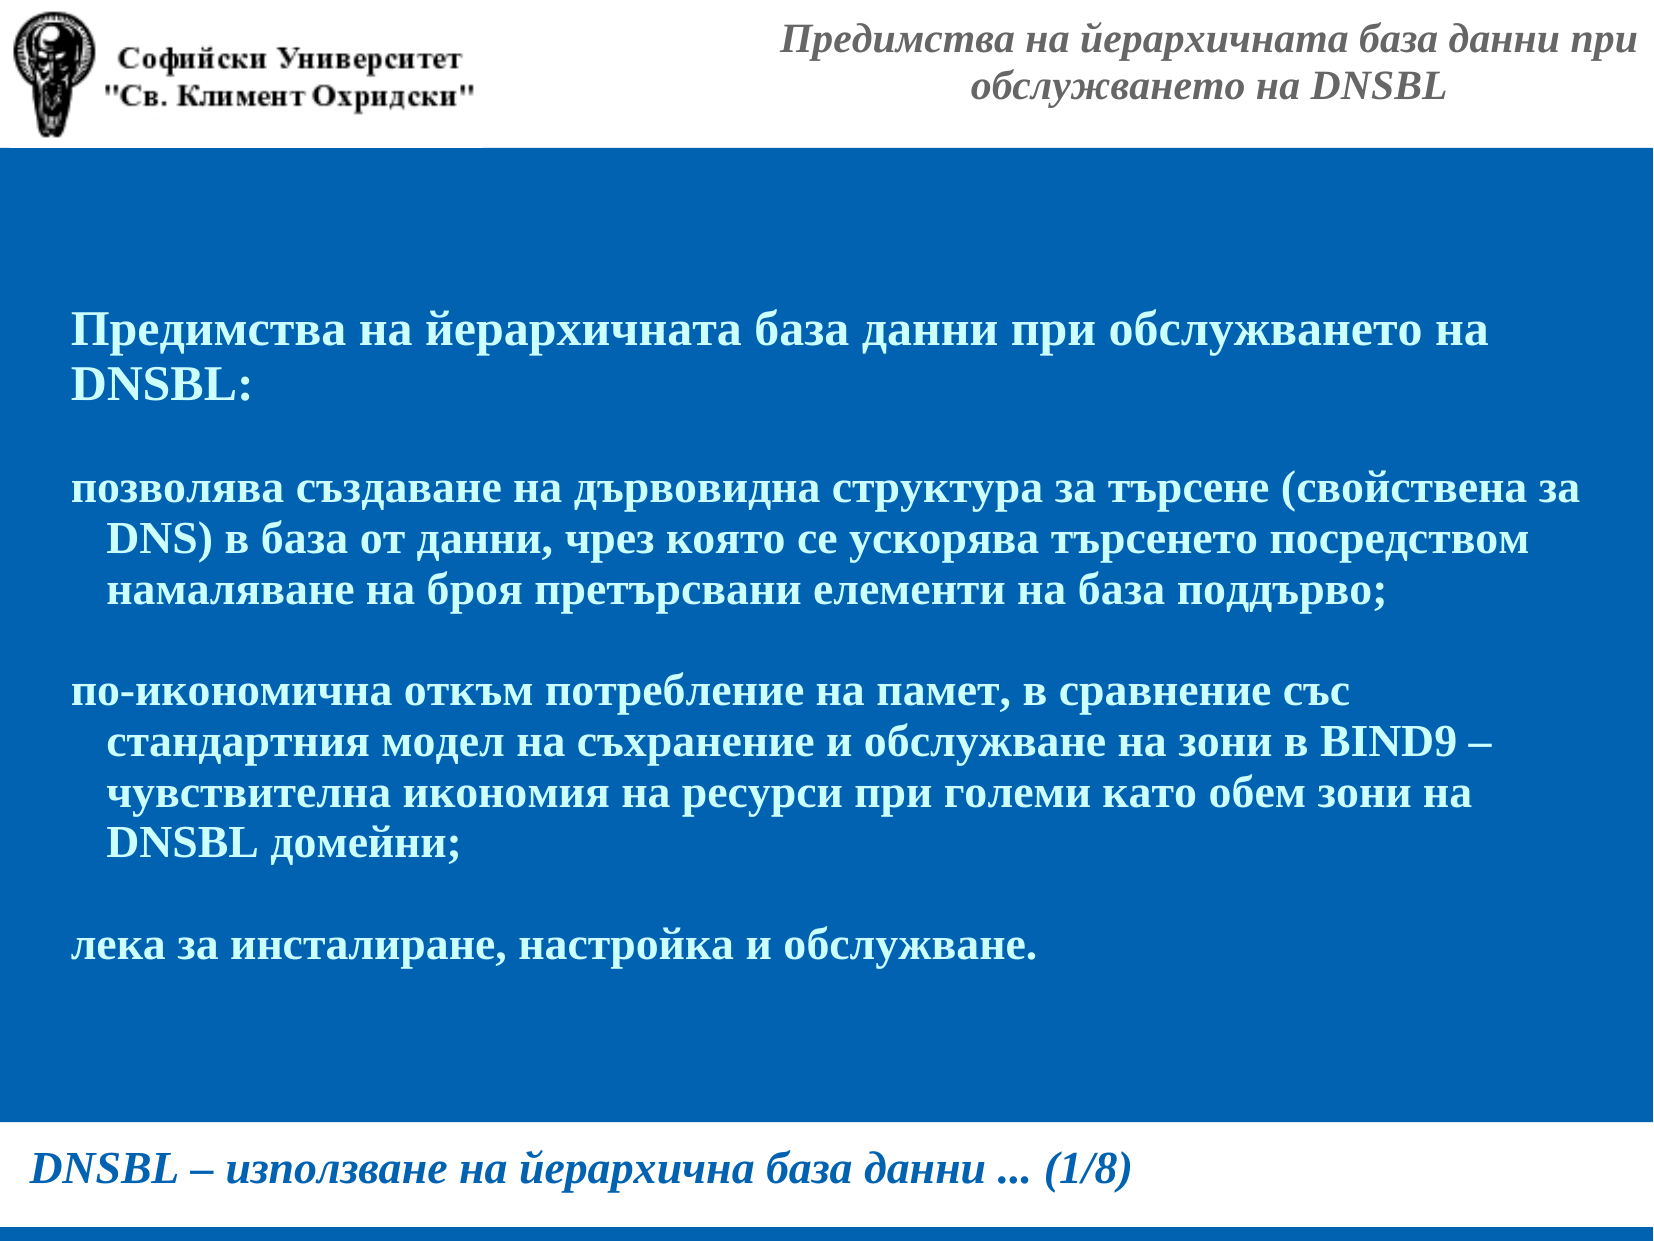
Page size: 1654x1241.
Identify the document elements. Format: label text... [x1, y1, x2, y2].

text_box Предимства на йерархичната база данни при обслужването на DNSBL: позволява създаване на дървовидна структура за търсене (свойствена за DNS) в база от данни, чрез която се ускорява търсенето посредством намаляване на броя претърсвани елементи на база поддърво; по-икономична откъм потребление на памет, в сравнение със стандартния модел на съхранение и обслужване на зони в BIND9 – чувствителна икономия на ресурси при големи като обем зони на DNSBL домейни; лека за инсталиране, настройка и обслужване. [0, 147, 1653, 1123]
picture [10, 0, 482, 148]
text_box DNSBL – използване на йерархична база данни ... (1/8) [29, 1143, 1151, 1211]
title Предимства на йерархичната база данни при обслужването на DNSBL [767, 0, 1652, 124]
